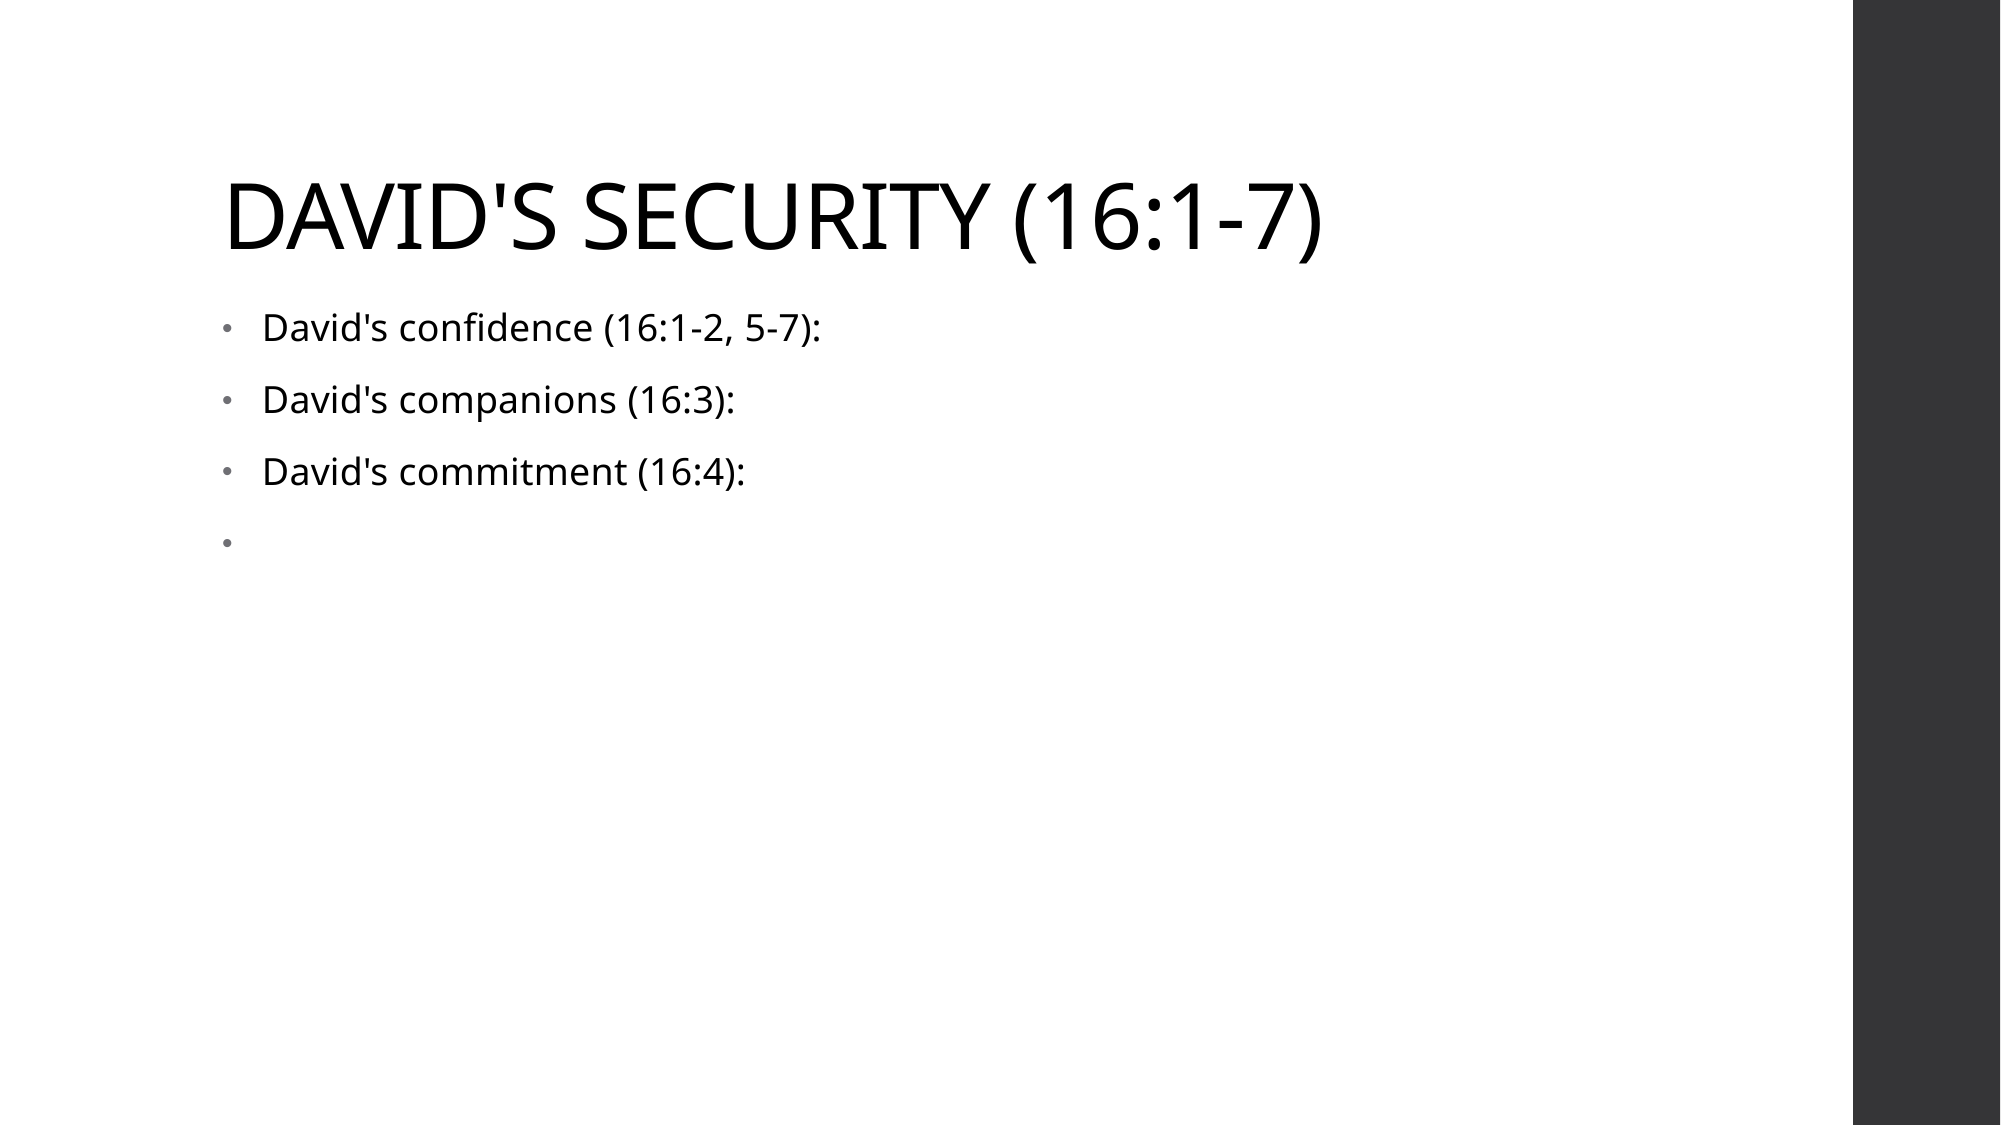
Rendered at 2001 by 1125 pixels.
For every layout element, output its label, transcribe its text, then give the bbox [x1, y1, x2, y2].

list David's confidence (16:1-2, 5-7): David's companions (16:3): David's commitment (16:4): [206, 299, 1617, 1014]
title DAVID'S SECURITY (16:1-7) [206, 60, 1797, 278]
